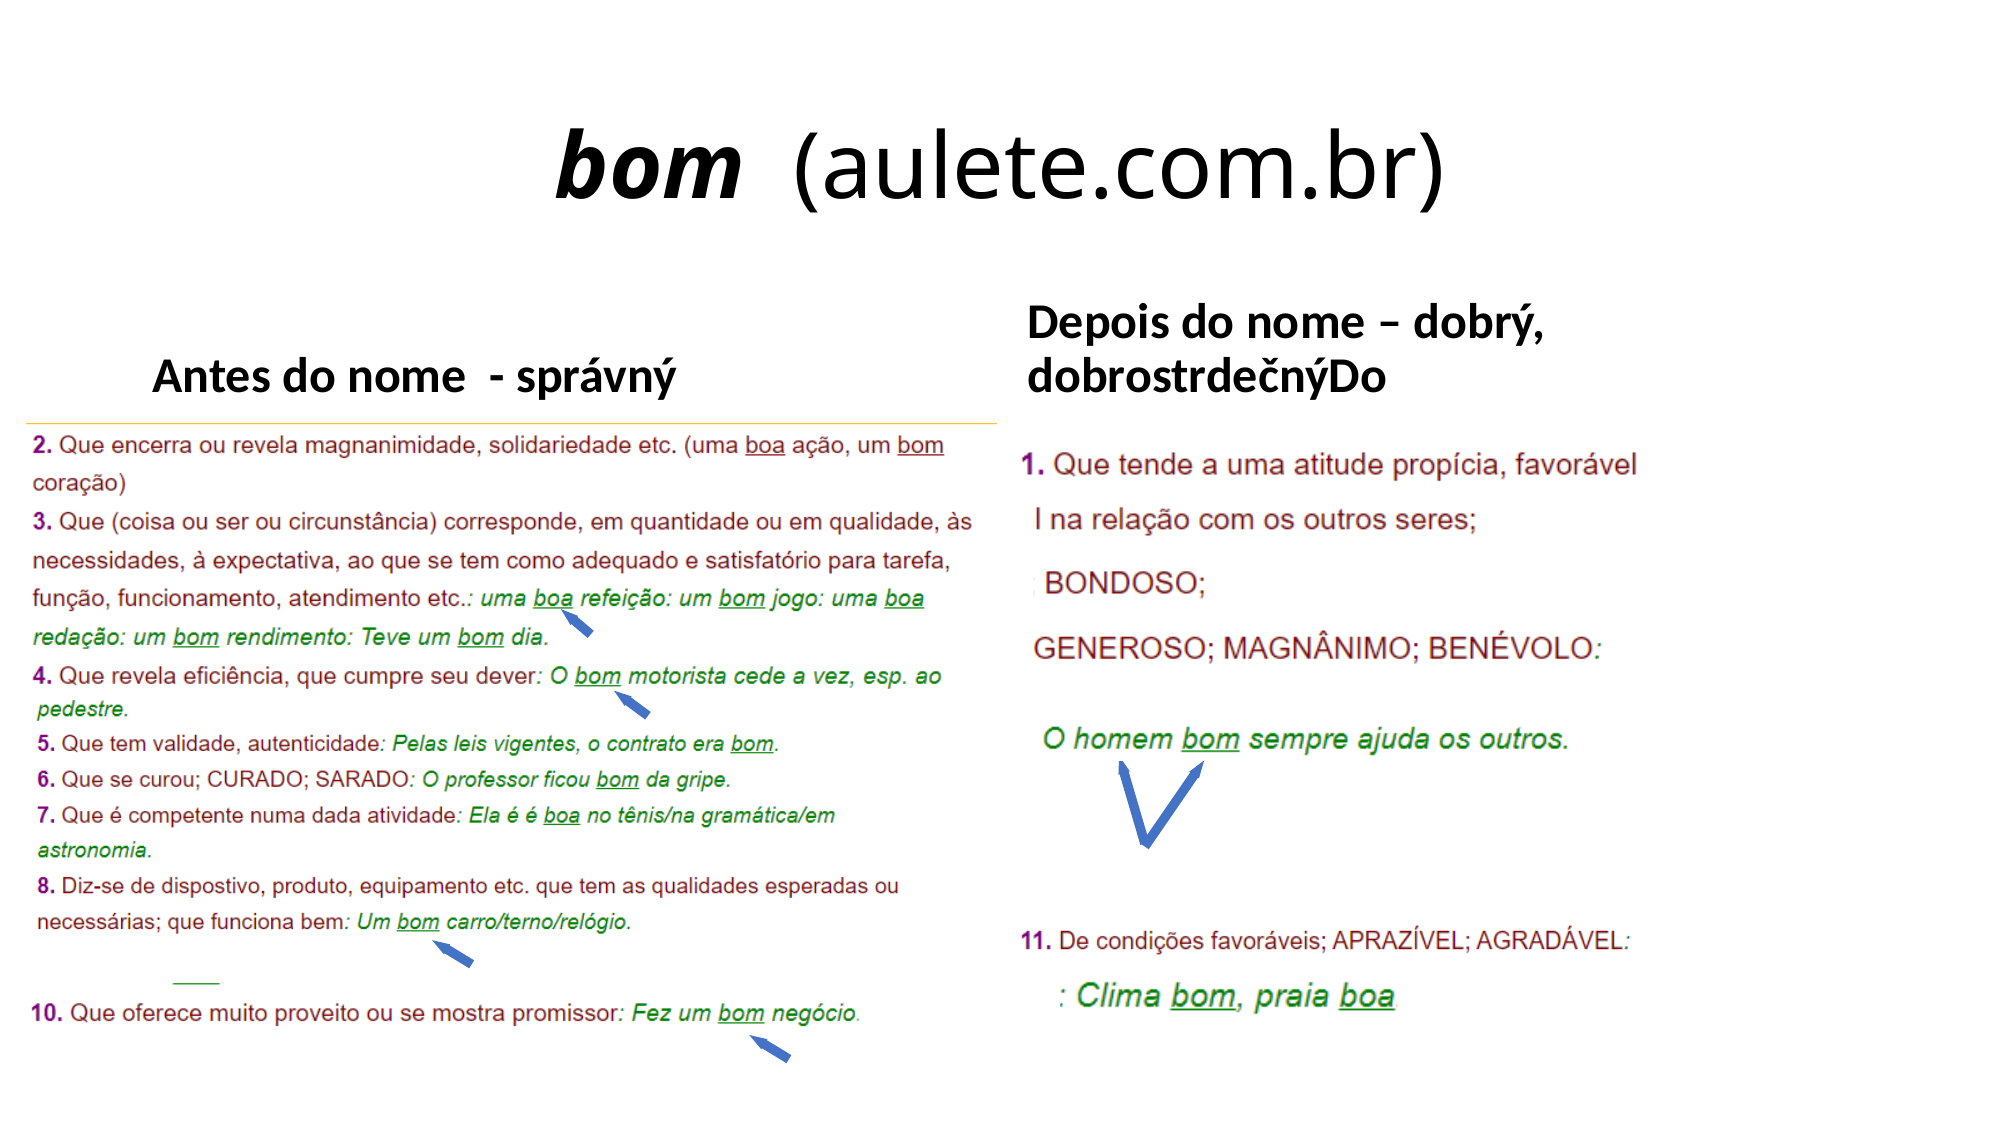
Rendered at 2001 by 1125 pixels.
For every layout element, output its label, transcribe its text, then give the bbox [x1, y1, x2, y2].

title bom (aulete.com.br) [137, 59, 1863, 278]
picture [1012, 423, 1643, 494]
picture [31, 982, 860, 1036]
list Depois do nome – dobrý, dobrostrdečnýDo [1012, 275, 1863, 411]
picture [26, 423, 997, 965]
picture [1033, 554, 1205, 609]
picture [1060, 967, 1398, 1024]
picture [1033, 626, 1609, 667]
picture [1006, 918, 1637, 959]
picture [1033, 715, 1590, 761]
list Antes do nome - správný [137, 275, 984, 411]
picture [1033, 502, 1483, 548]
